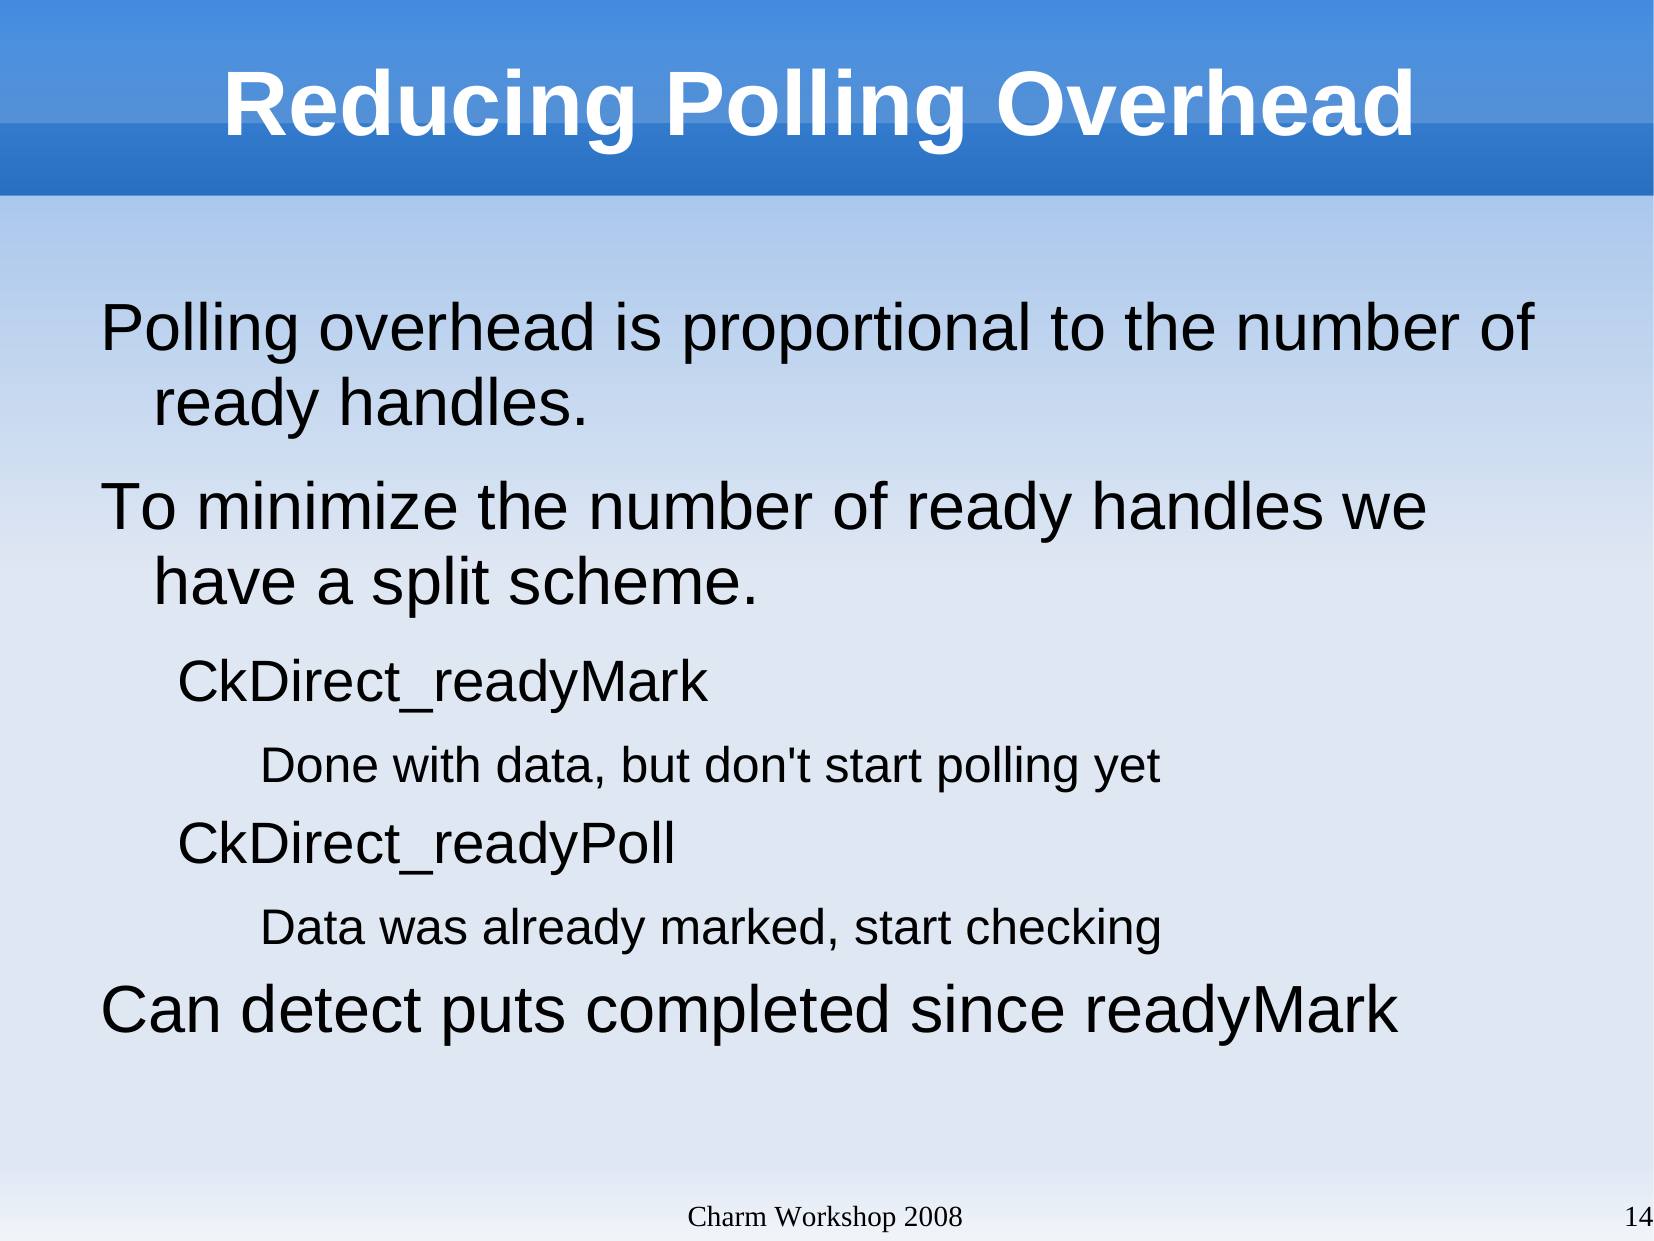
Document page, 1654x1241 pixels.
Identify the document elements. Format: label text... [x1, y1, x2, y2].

picture [0, 0, 1654, 1241]
title Reducing Polling Overhead [76, 0, 1565, 208]
list Polling overhead is proportional to the number of ready handles. To minimize the number of ready handles we have a split scheme. CkDirect_readyMark Done with data, but don't start polling yet CkDirect_readyPoll Data was already marked, start checking Can detect puts completed since readyMark [82, 290, 1571, 1094]
